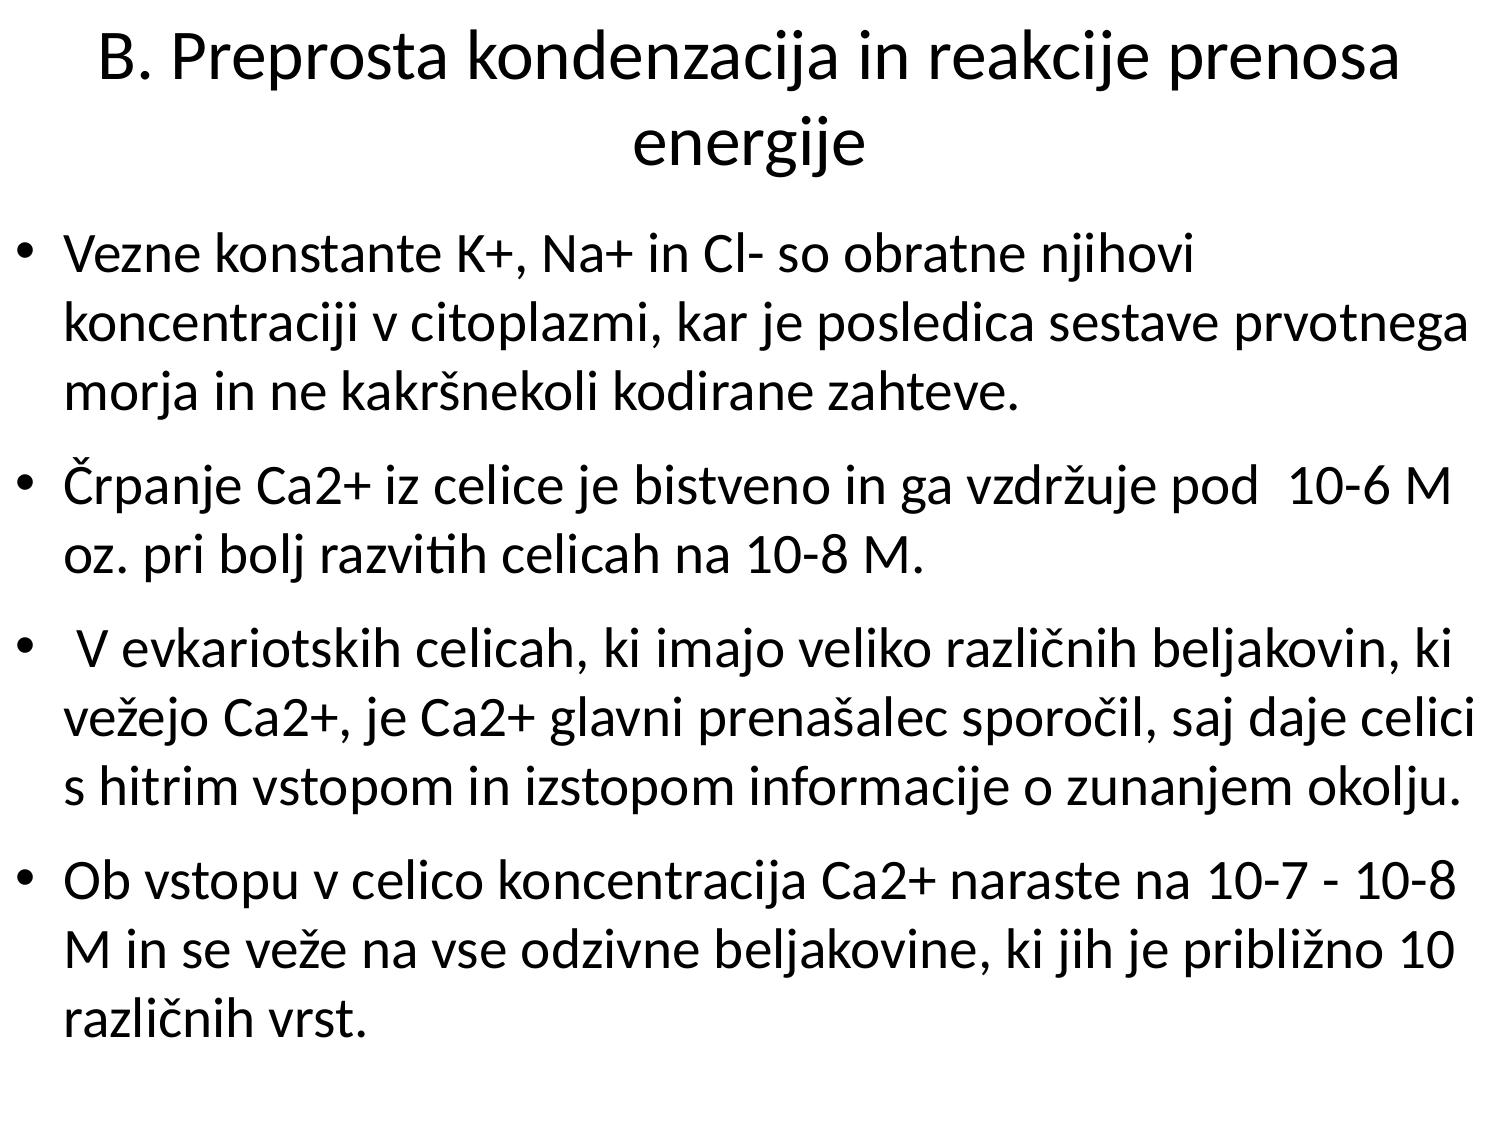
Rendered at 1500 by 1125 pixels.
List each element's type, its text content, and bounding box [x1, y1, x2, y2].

list Vezne konstante K+, Na+ in Cl- so obratne njihovi koncentraciji v citoplazmi, kar je posledica sestave prvotnega morja in ne kakršnekoli kodirane zahteve. Črpanje Ca2+ iz celice je bistveno in ga vzdržuje pod 10-6 M oz. pri bolj razvitih celicah na 10-8 M. V evkariotskih celicah, ki imajo veliko različnih beljakovin, ki vežejo Ca2+, je Ca2+ glavni prenašalec sporočil, saj daje celici s hitrim vstopom in izstopom informacije o zunanjem okolju. Ob vstopu v celico koncentracija Ca2+ naraste na 10-7 - 10-8 M in se veže na vse odzivne beljakovine, ki jih je približno 10 različnih vrst. [0, 208, 1500, 1125]
title B. Preprosta kondenzacija in reakcije prenosa energije [41, 0, 1459, 188]
